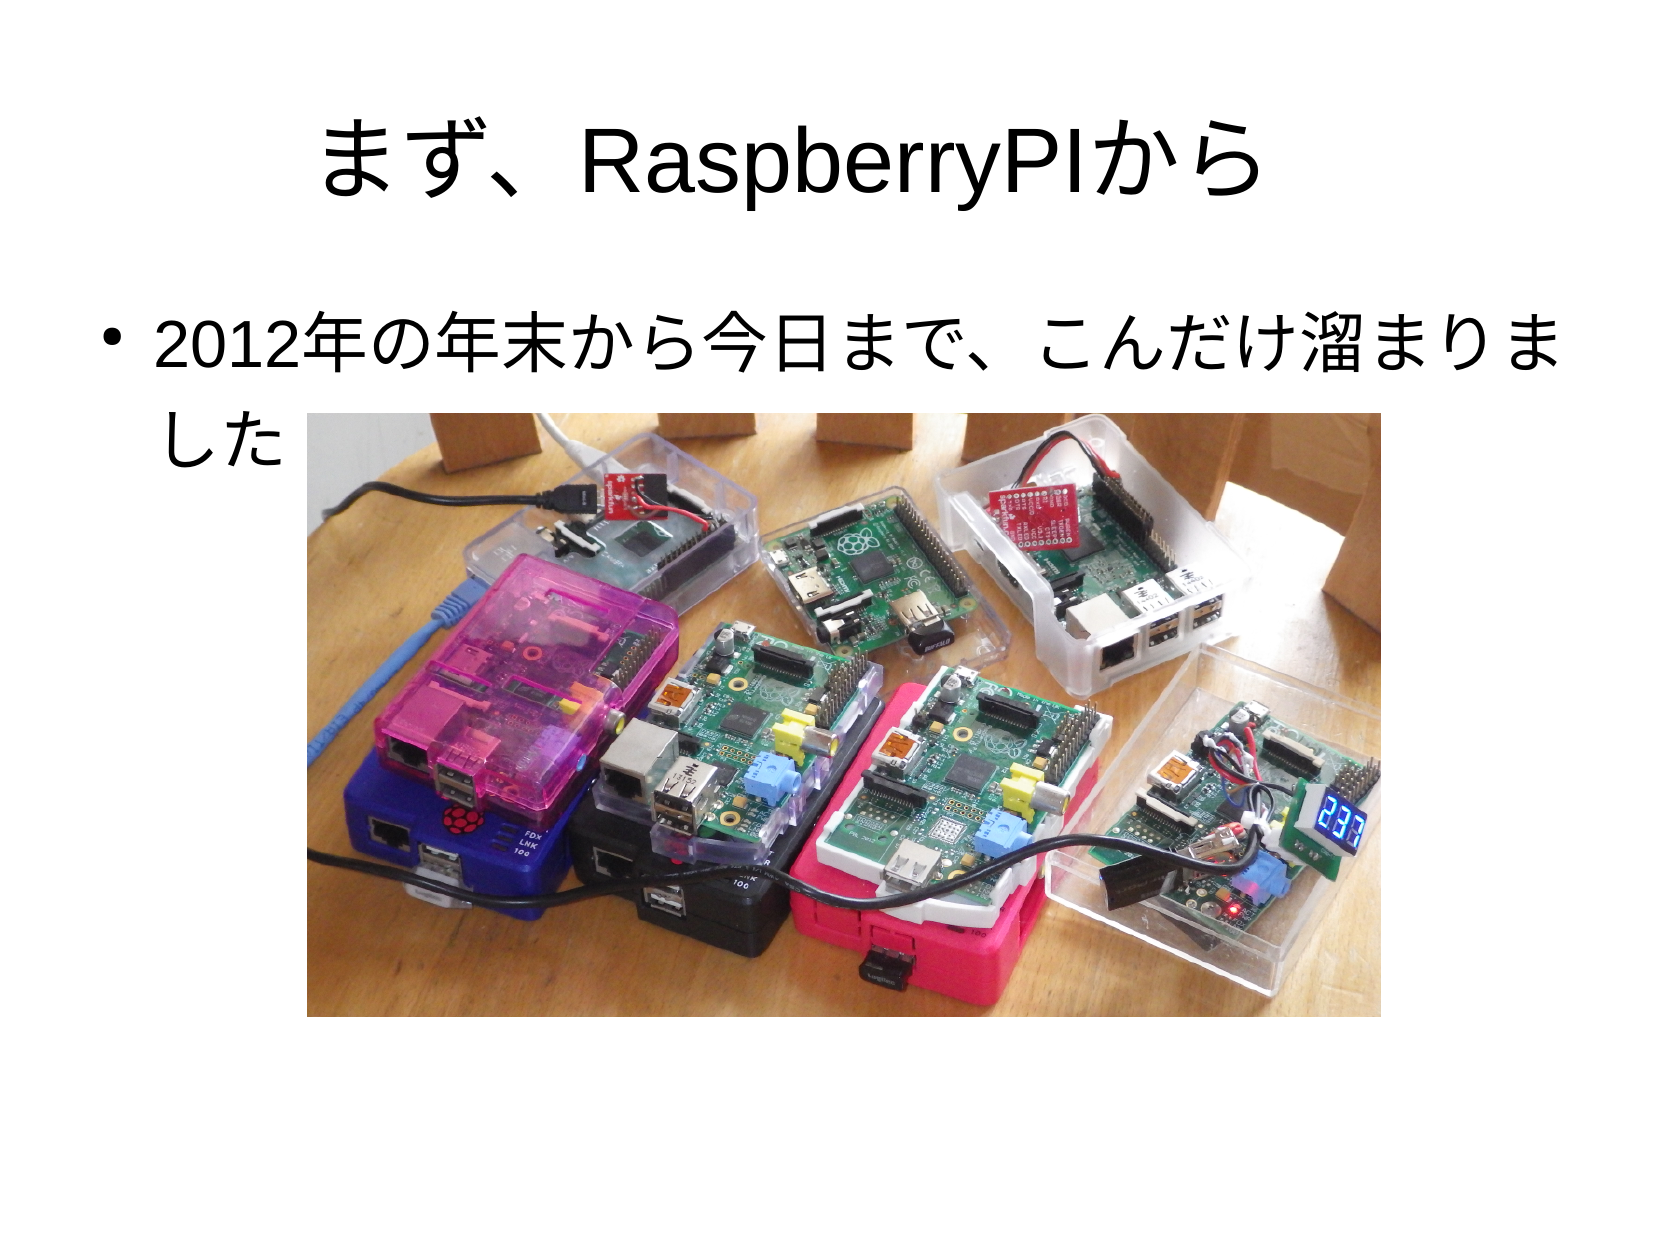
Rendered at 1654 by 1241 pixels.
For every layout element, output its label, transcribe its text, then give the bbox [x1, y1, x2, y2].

title まず、RaspberryPIから [82, 49, 1571, 257]
list 2012年の年末から今日まで、こんだけ溜まりました [82, 290, 1571, 1010]
picture [307, 413, 1381, 1017]
